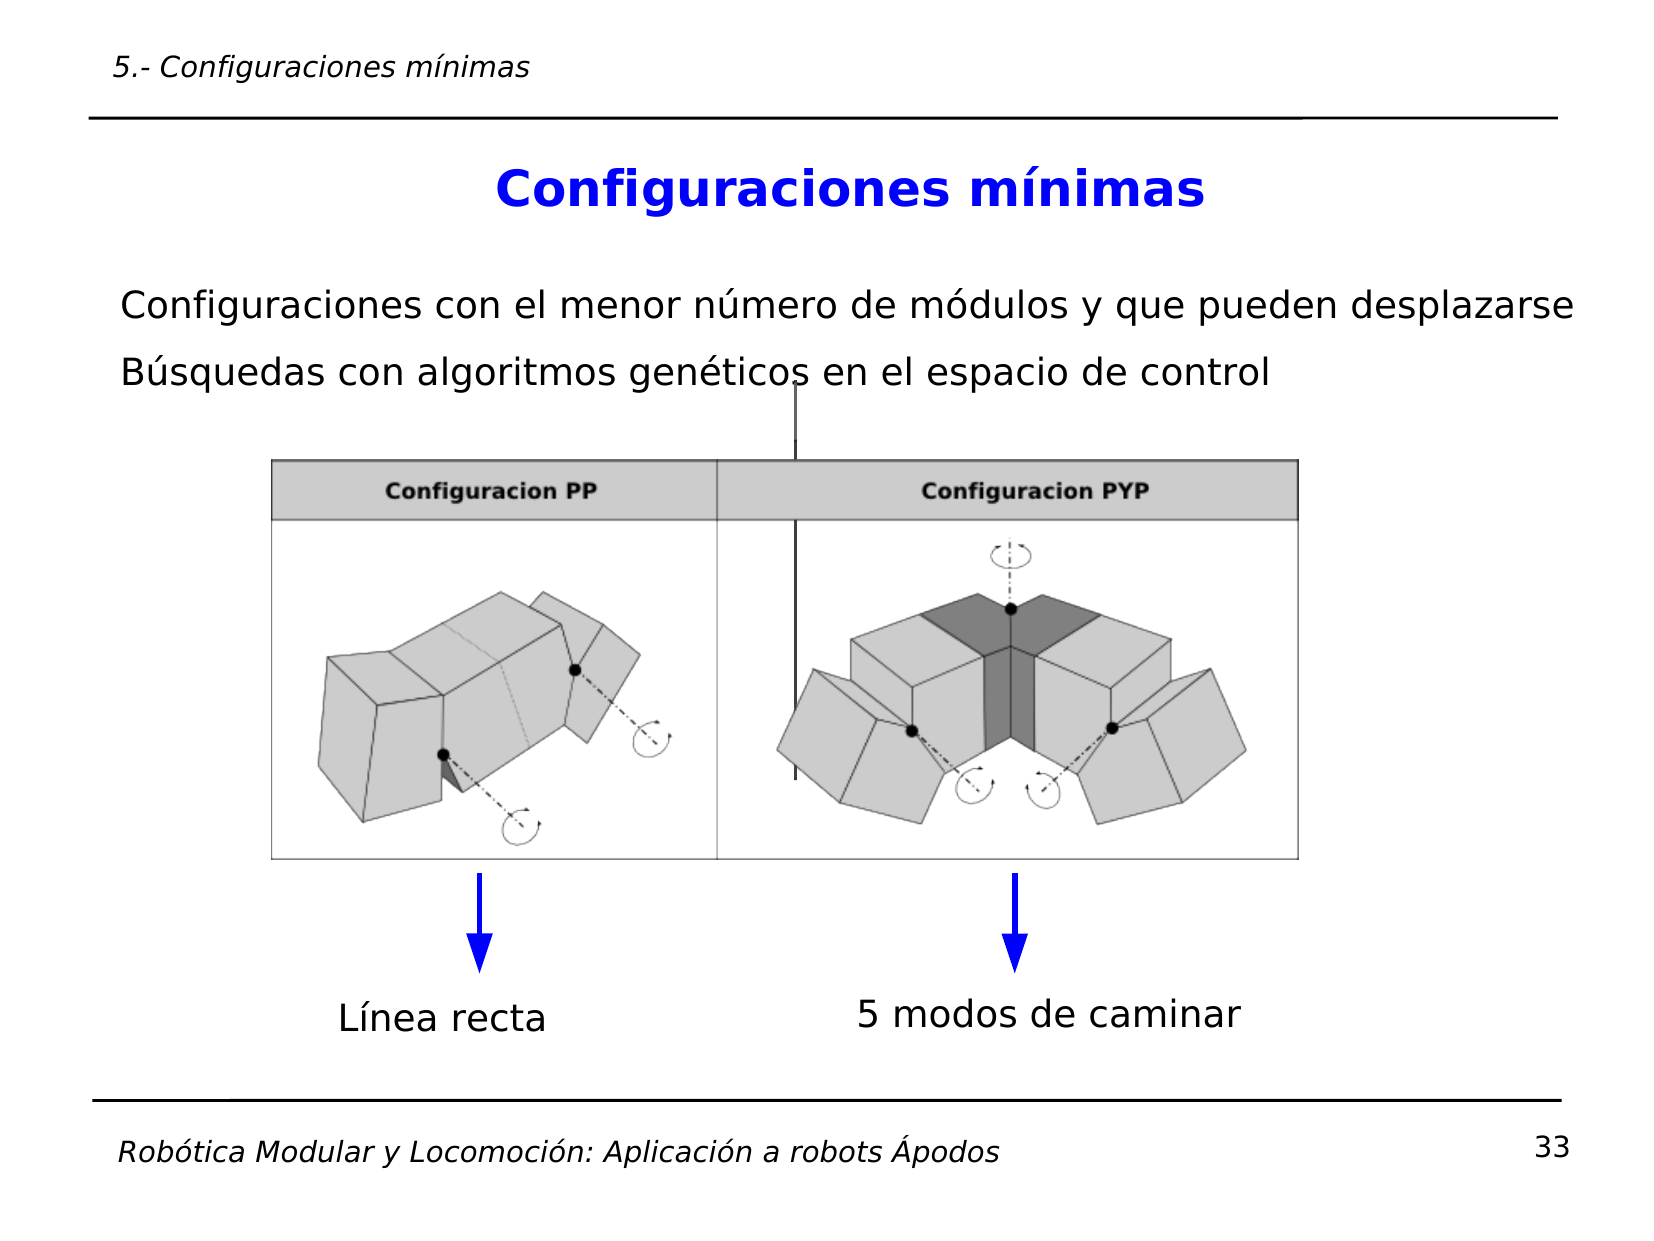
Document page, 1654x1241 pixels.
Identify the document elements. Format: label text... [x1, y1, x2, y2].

text_box 5.- Configuraciones mínimas [97, 42, 546, 93]
picture [271, 380, 1299, 860]
text_box 5 modos de caminar [829, 985, 1262, 1045]
text_box Robótica Modular y Locomoción: Aplicación a robots Ápodos [103, 1127, 1017, 1177]
text_box Línea recta [310, 989, 571, 1048]
text_box Configuraciones con el menor número de módulos y que pueden desplazarse Búsquedas con algoritmos genéticos en el espacio de control [93, 276, 1597, 403]
text_box Configuraciones mínimas [480, 152, 1208, 226]
